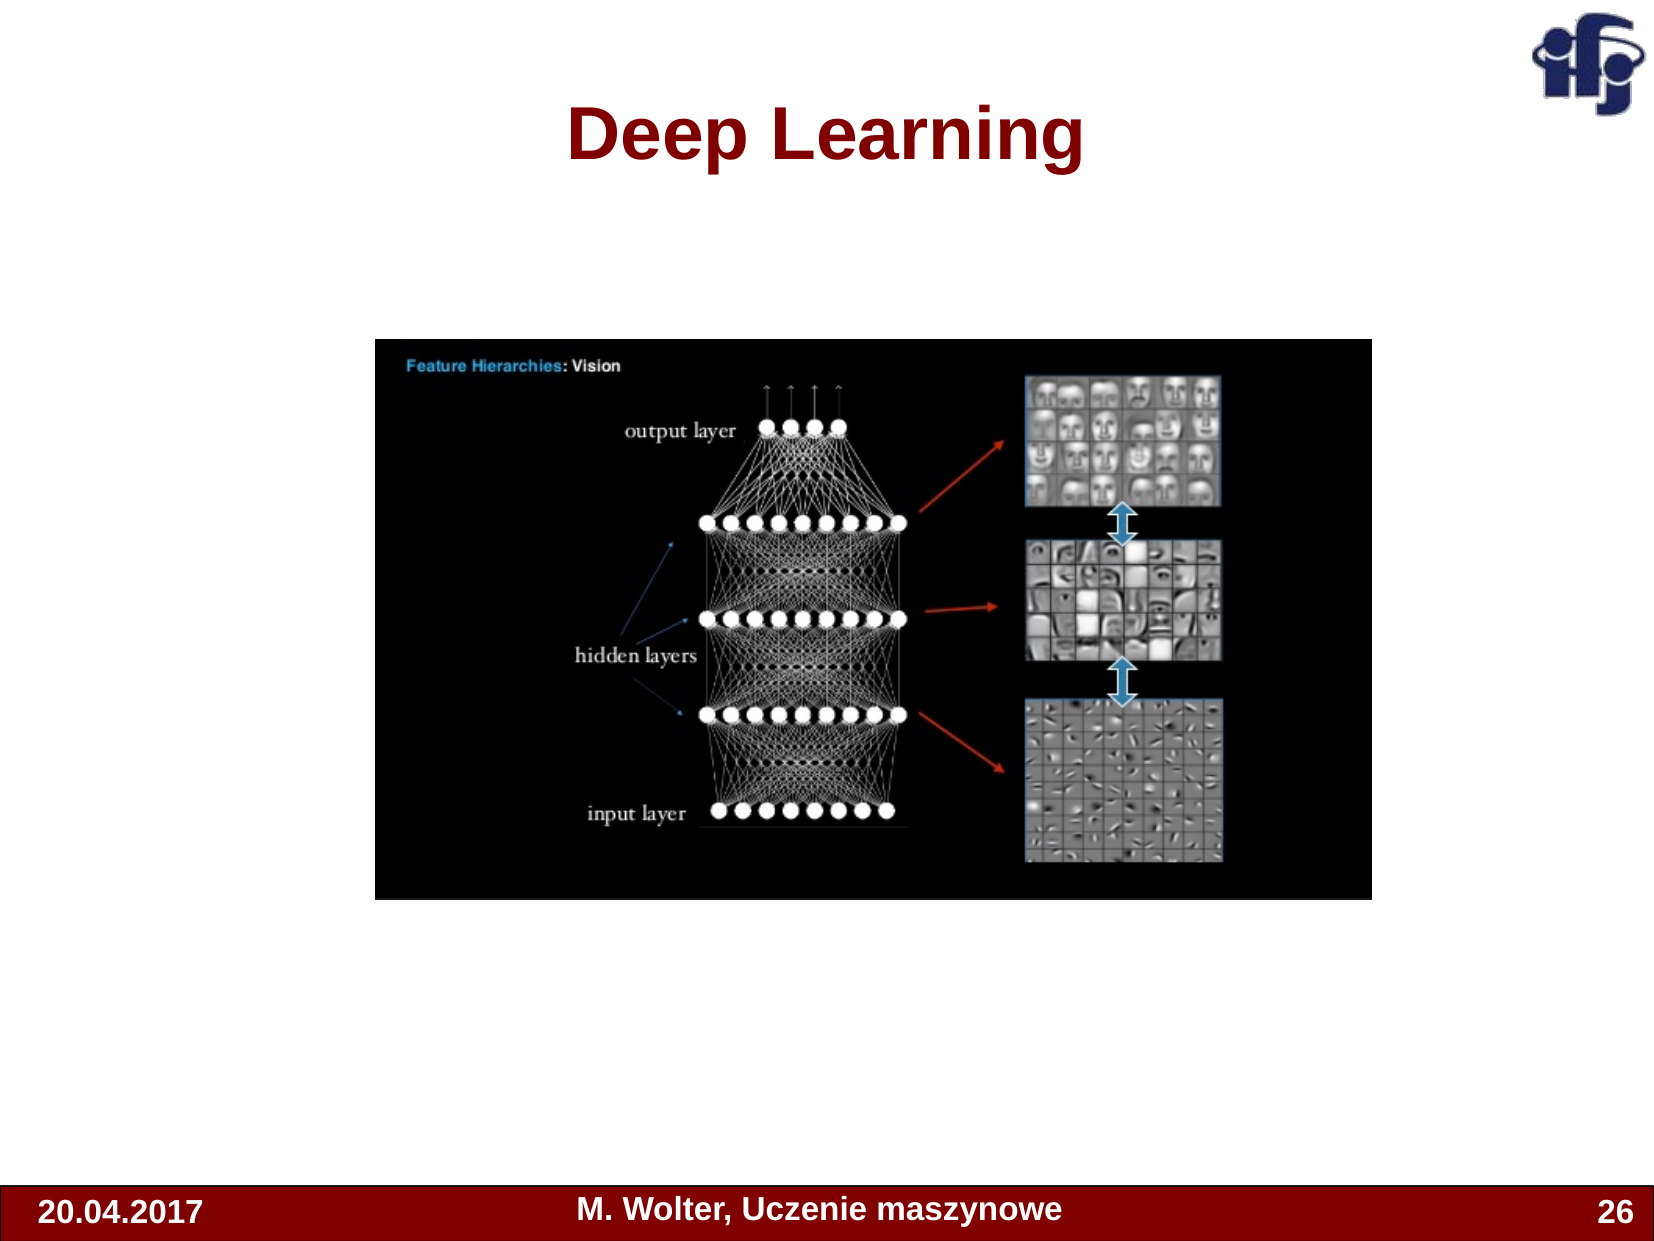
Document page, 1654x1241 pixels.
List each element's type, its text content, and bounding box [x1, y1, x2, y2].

picture [1525, 0, 1654, 129]
title Deep Learning [82, 25, 1571, 233]
picture [375, 339, 1372, 901]
